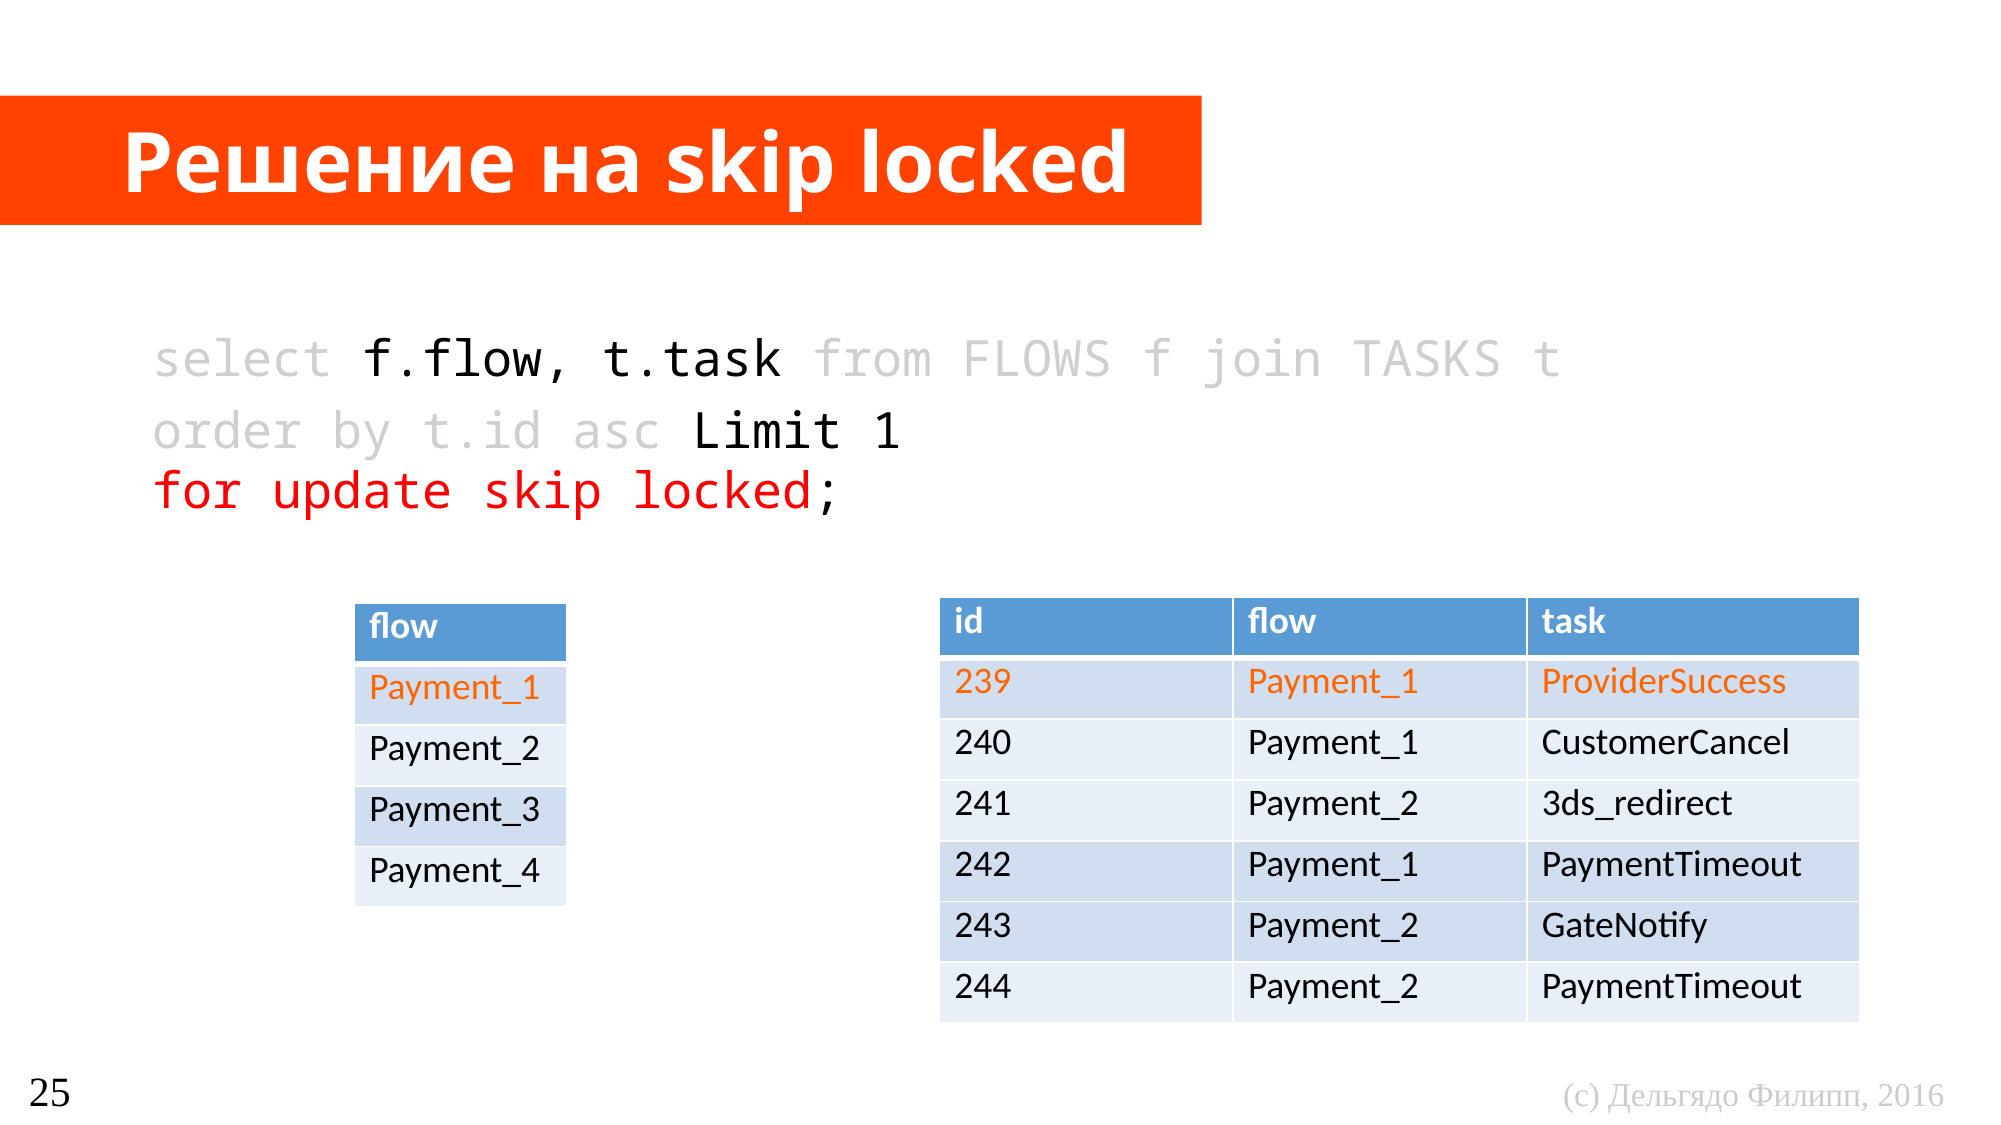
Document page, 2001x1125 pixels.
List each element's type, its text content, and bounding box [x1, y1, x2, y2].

text_box select f.flow, t.task from FLOWS f join TASKS t order by t.id asc Limit 1 for update skip locked; [137, 318, 1843, 527]
table_cell Payment_2 [1234, 963, 1526, 1022]
table_cell Payment_2 [1234, 781, 1526, 840]
table_cell 242 [940, 842, 1232, 901]
table_cell Payment_4 [355, 847, 566, 906]
table_header task [1528, 598, 1859, 655]
title Решение на skip locked [0, 95, 1202, 225]
table_cell 244 [940, 963, 1232, 1022]
table_cell CustomerCancel [1528, 720, 1859, 779]
table_cell 3ds_redirect [1528, 781, 1859, 840]
table_cell PaymentTimeout [1528, 842, 1859, 901]
table_cell ProviderSuccess [1528, 661, 1859, 718]
table_header flow [355, 604, 566, 661]
table_cell Payment_2 [355, 726, 566, 785]
table_header flow [1234, 598, 1526, 655]
table_cell 240 [940, 720, 1232, 779]
table_cell 239 [940, 661, 1232, 718]
table_header id [940, 598, 1232, 655]
table_cell Payment_1 [1234, 720, 1526, 779]
table_cell Payment_2 [1234, 902, 1526, 961]
table_cell Payment_1 [1234, 661, 1526, 718]
table_cell PaymentTimeout [1528, 963, 1859, 1022]
table_cell GateNotify [1528, 902, 1859, 961]
table_cell Payment_3 [355, 787, 566, 846]
table_cell 243 [940, 902, 1232, 961]
table_cell 241 [940, 781, 1232, 840]
table_cell Payment_1 [1234, 842, 1526, 901]
table_cell Payment_1 [355, 667, 566, 724]
